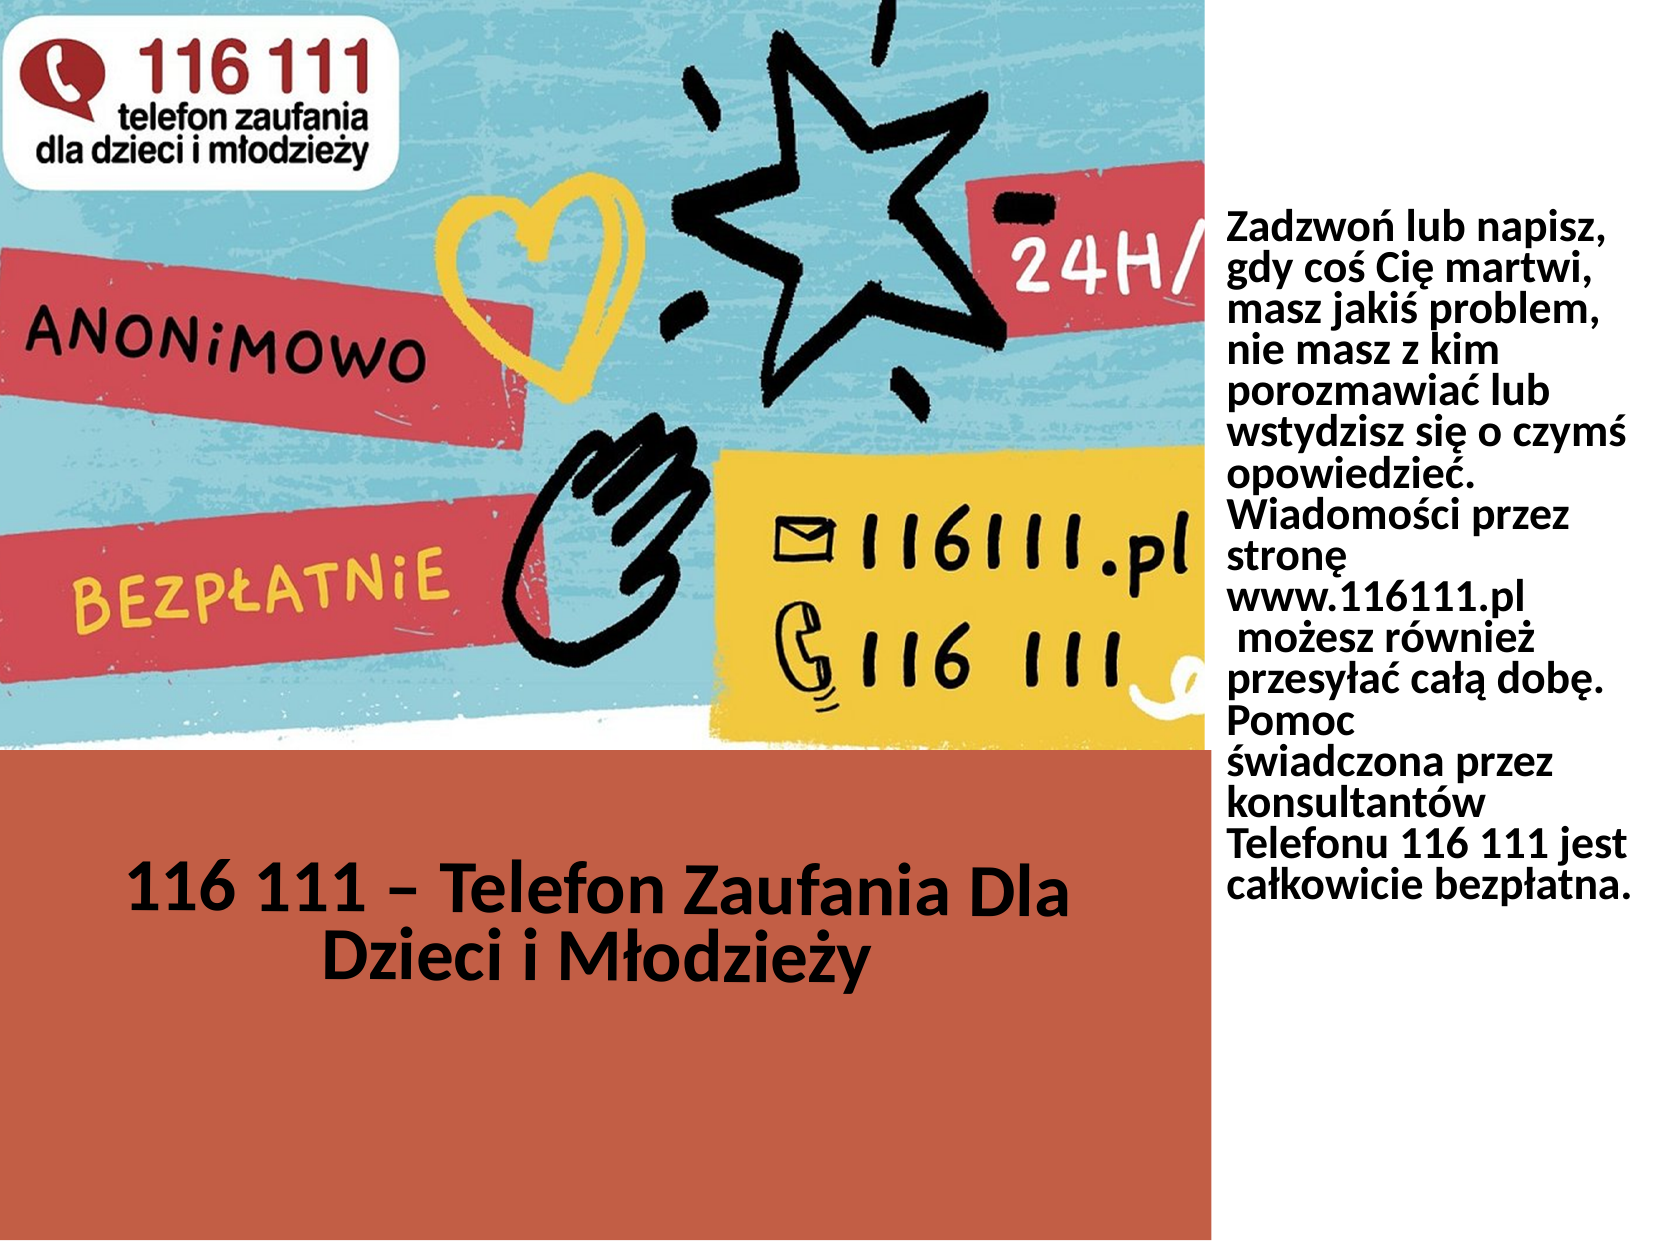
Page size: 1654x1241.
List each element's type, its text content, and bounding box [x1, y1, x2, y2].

picture [0, 0, 1205, 750]
text_box 116 111 – Telefon Zaufania Dla Dzieci i Młodzieży [70, 848, 1123, 1080]
text_box Zadzwoń lub napisz, gdy coś Cię martwi, masz jakiś problem, nie masz z kim porozmawiać lub wstydzisz się o czymś opowiedzieć. Wiadomości przez stronę www.116111.pl możesz również przesyłać całą dobę. Pomoc świadczona przez konsultantów Telefonu 116 111 jest całkowicie bezpłatna. [1211, 200, 1654, 1145]
text_box [0, 750, 1212, 1241]
